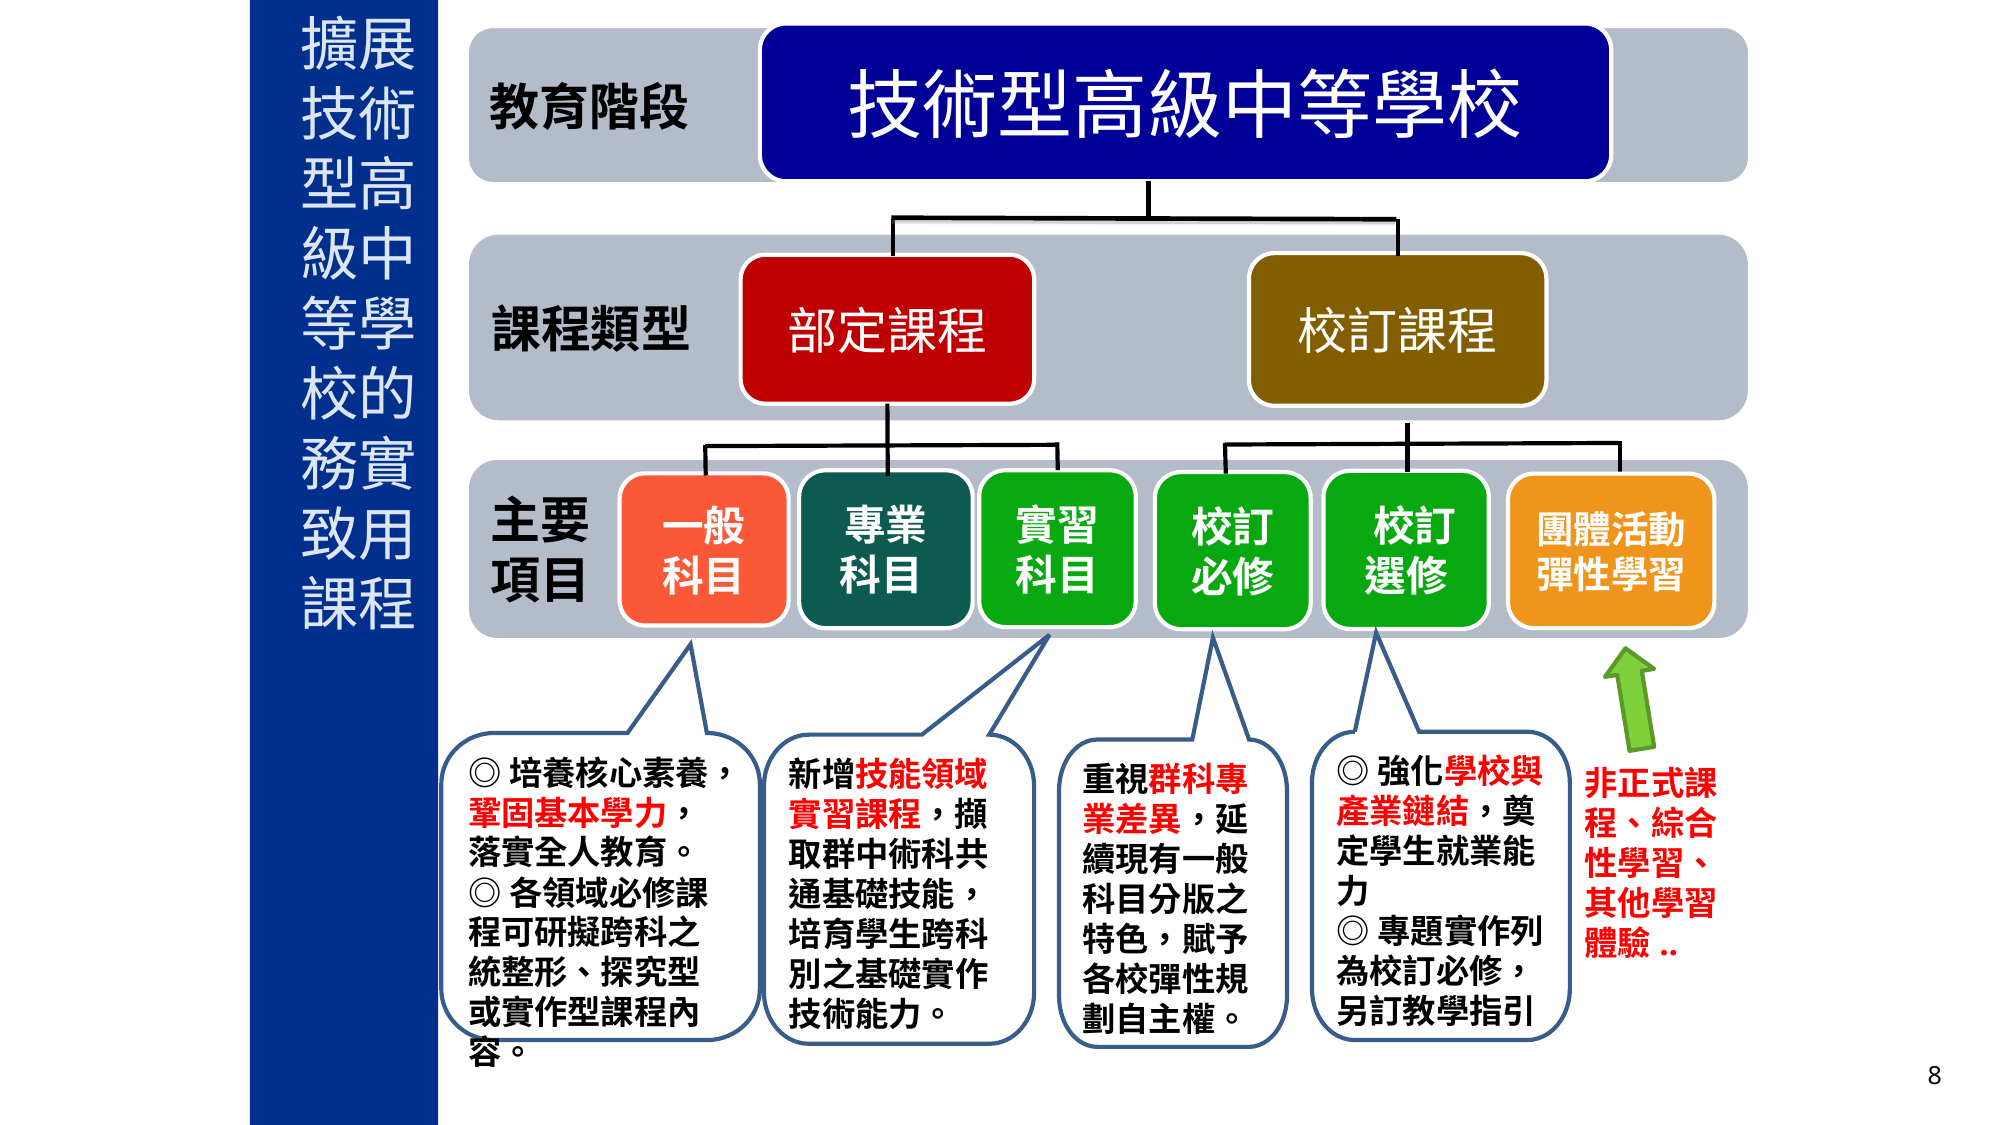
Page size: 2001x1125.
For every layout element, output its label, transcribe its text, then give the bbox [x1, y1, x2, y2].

text_box 團體活動 彈性學習 [1508, 473, 1715, 629]
text_box 8 [1912, 1043, 1955, 1094]
text_box 實習 科目 [979, 470, 1136, 628]
text_box 校訂 選修 [1323, 470, 1489, 629]
text_box ◎強化學校與產業鏈結，奠定學生就業能力 ◎專題實作列為校訂必修，另訂教學指引 [1311, 632, 1570, 1041]
text_box 校訂課程 [1248, 253, 1547, 406]
text_box 重視群科專業差異，延續現有一般科目分版之特色，賦予各校彈性規劃自主權。 [1059, 637, 1287, 1047]
text_box 非正式課程、綜合性學習、其他學習體驗.. [1569, 754, 1736, 972]
text_box 新增技能領域實習課程，擷取群中術科共通基礎技能，培育學生跨科別之基礎實作技術能力。 [763, 634, 1050, 1044]
text_box 一般 科目 [619, 473, 789, 626]
text_box 課程類型 [890, 232, 1751, 423]
title 擴展技術型高級中等學校的務實致用課程 [249, 0, 439, 1125]
text_box 主要 項目 [466, 457, 1751, 641]
text_box [1605, 648, 1655, 751]
text_box ◎培養核心素養，鞏固基本學力，落實全人教育。 ◎各領域必修課程可研擬跨科之統整形、探究型或實作型課程內容。 [441, 644, 760, 1041]
text_box 部定課程 [740, 254, 1035, 404]
text_box 校訂 必修 [1154, 472, 1311, 630]
text_box 課程類型 [466, 232, 891, 423]
text_box 教育階段 [466, 25, 1146, 185]
text_box 技術型高級中等學校 [759, 23, 1612, 182]
text_box 教育階段 [1151, 25, 1751, 185]
text_box 專業 科目 [799, 470, 973, 629]
